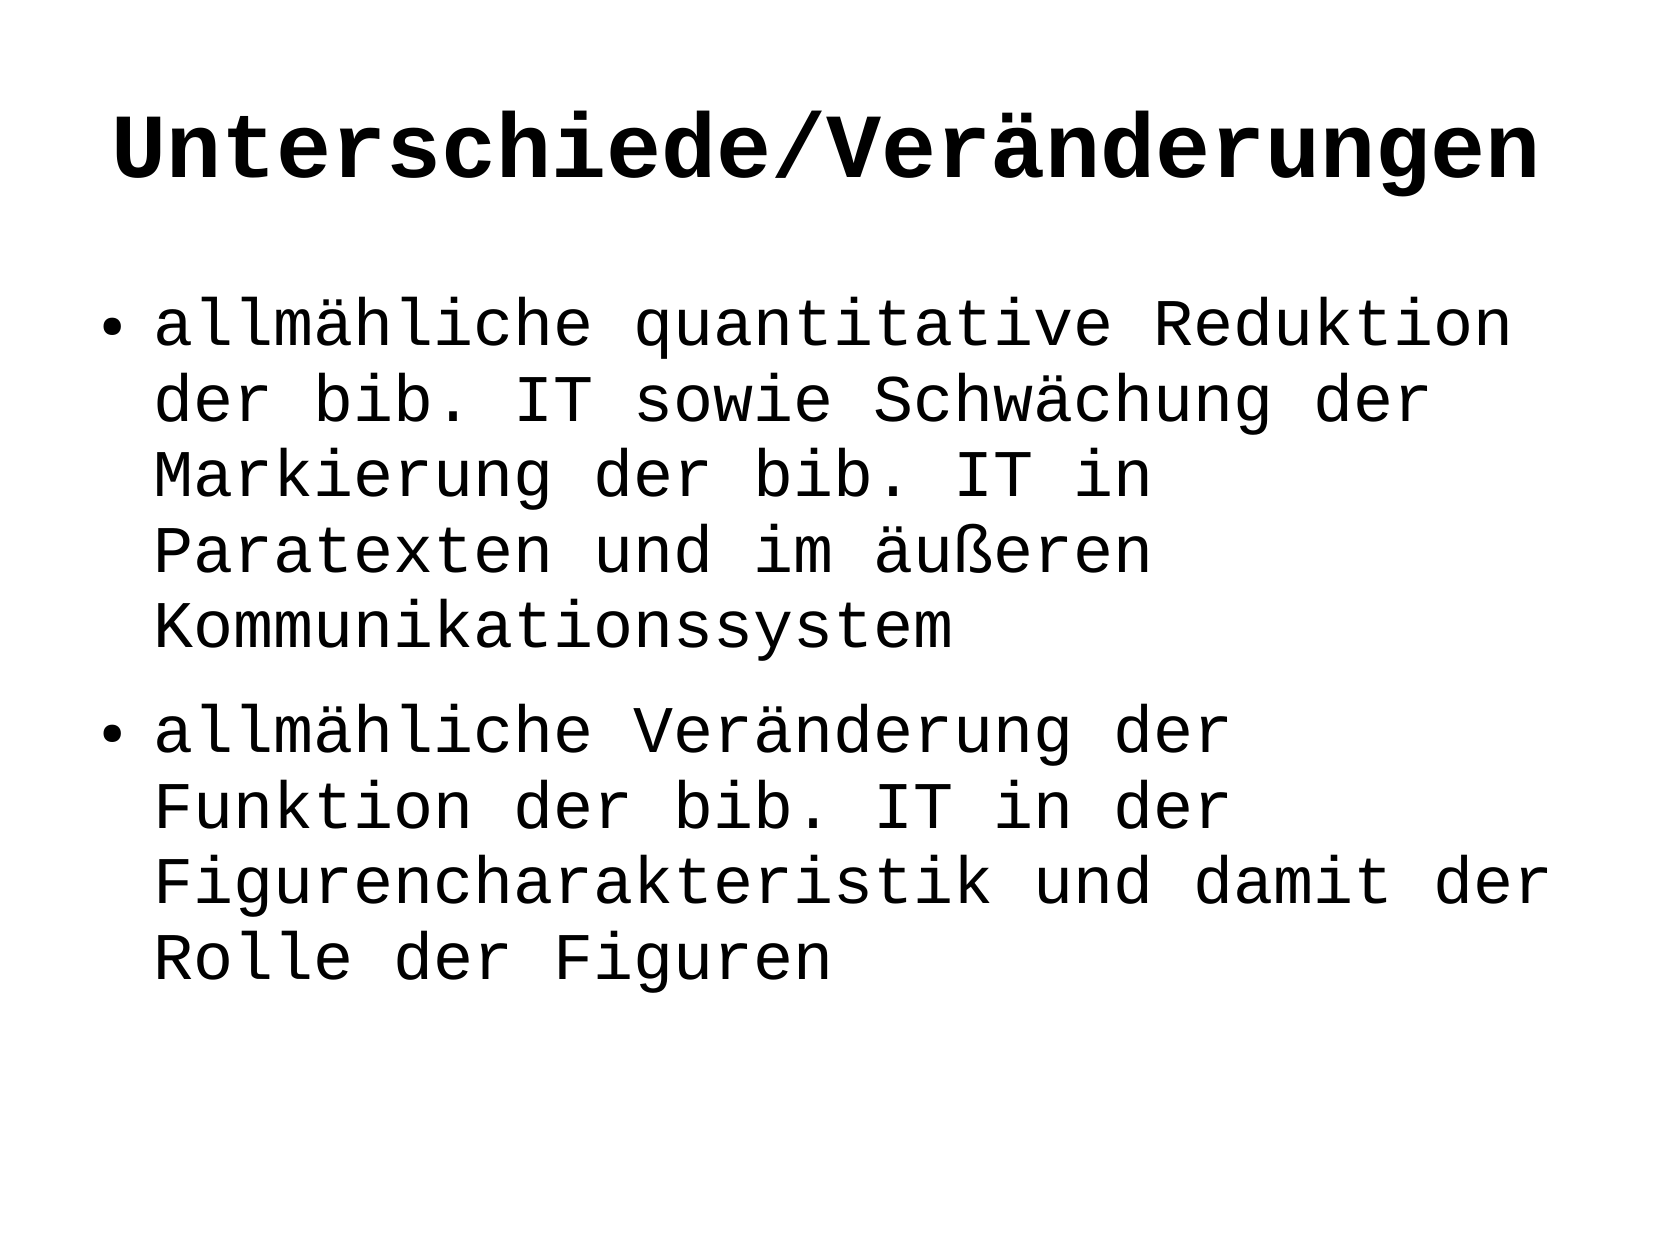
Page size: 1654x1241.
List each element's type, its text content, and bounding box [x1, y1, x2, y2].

title Unterschiede/Veränderungen [82, 49, 1571, 257]
list allmähliche quantitative Reduktion der bib. IT sowie Schwächung der Markierung der bib. IT in Paratexten und im äußeren Kommunikationssystem allmähliche Veränderung der Funktion der bib. IT in der Figurencharakteristik und damit der Rolle der Figuren [82, 290, 1571, 1109]
